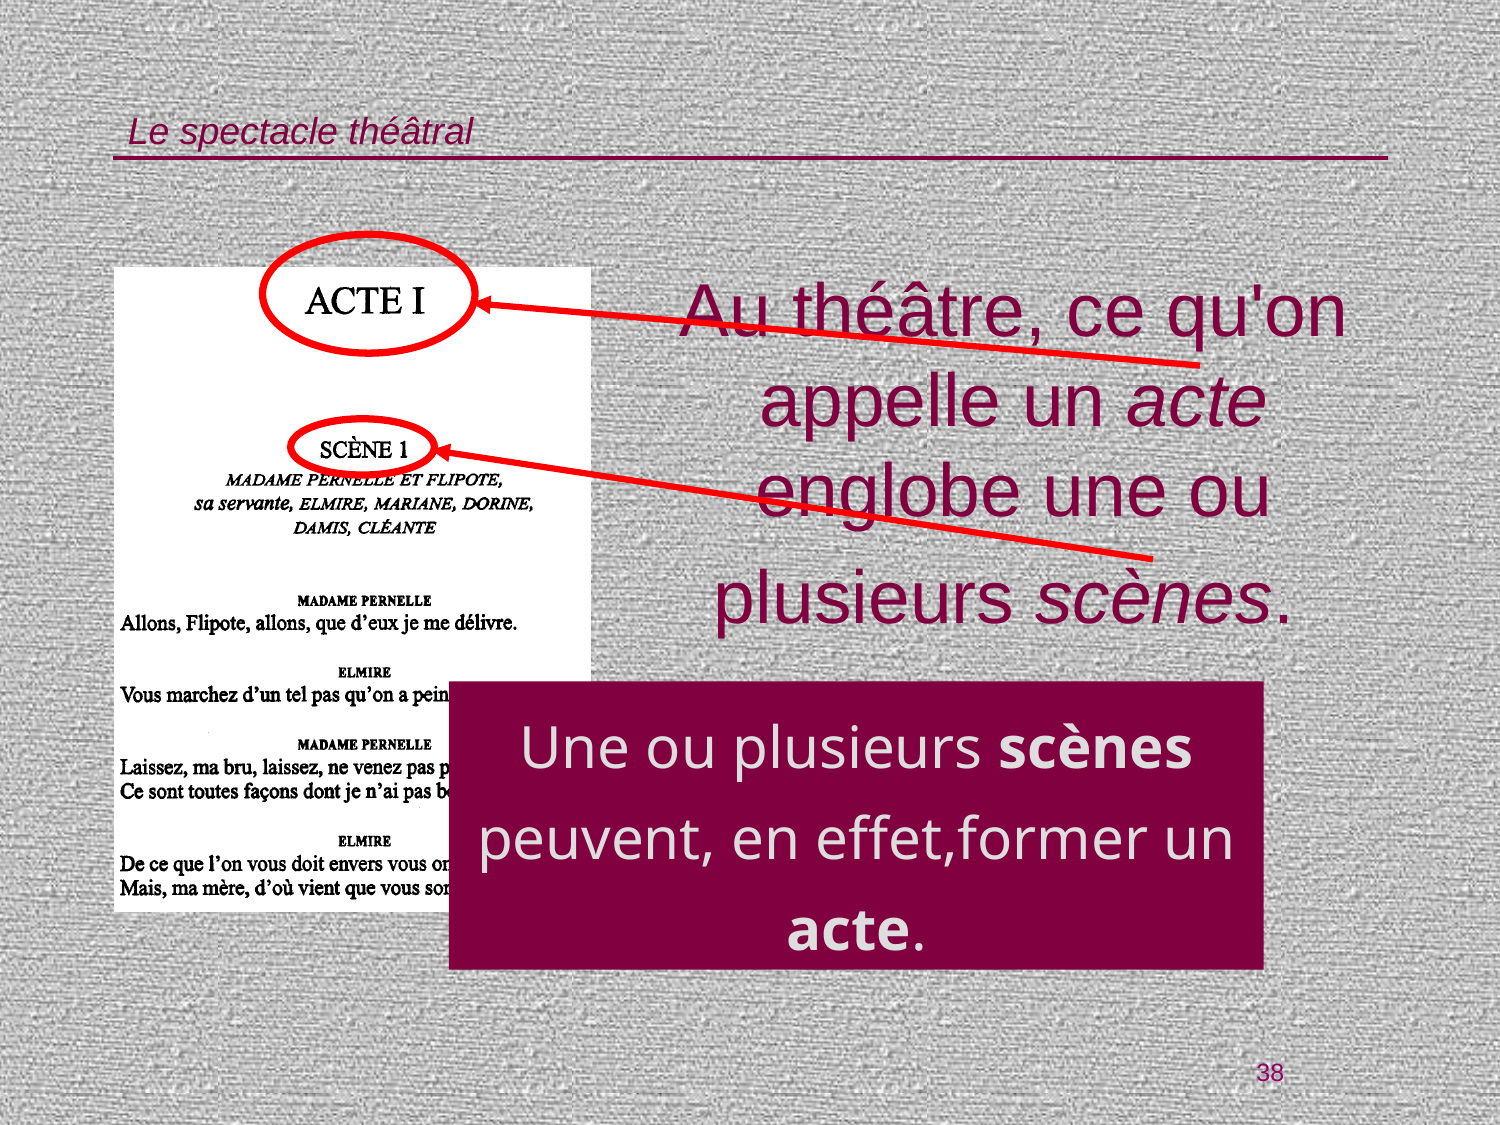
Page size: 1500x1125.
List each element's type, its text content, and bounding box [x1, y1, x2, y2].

picture [0, 0, 1500, 1125]
text_box Au théâtre, ce qu'on appelle un acte englobe une ou plusieurs scènes. Vrai / Faux ? [653, 254, 1375, 817]
text_box Une ou plusieurs scènes peuvent, en effet,former un acte. [448, 681, 1264, 970]
